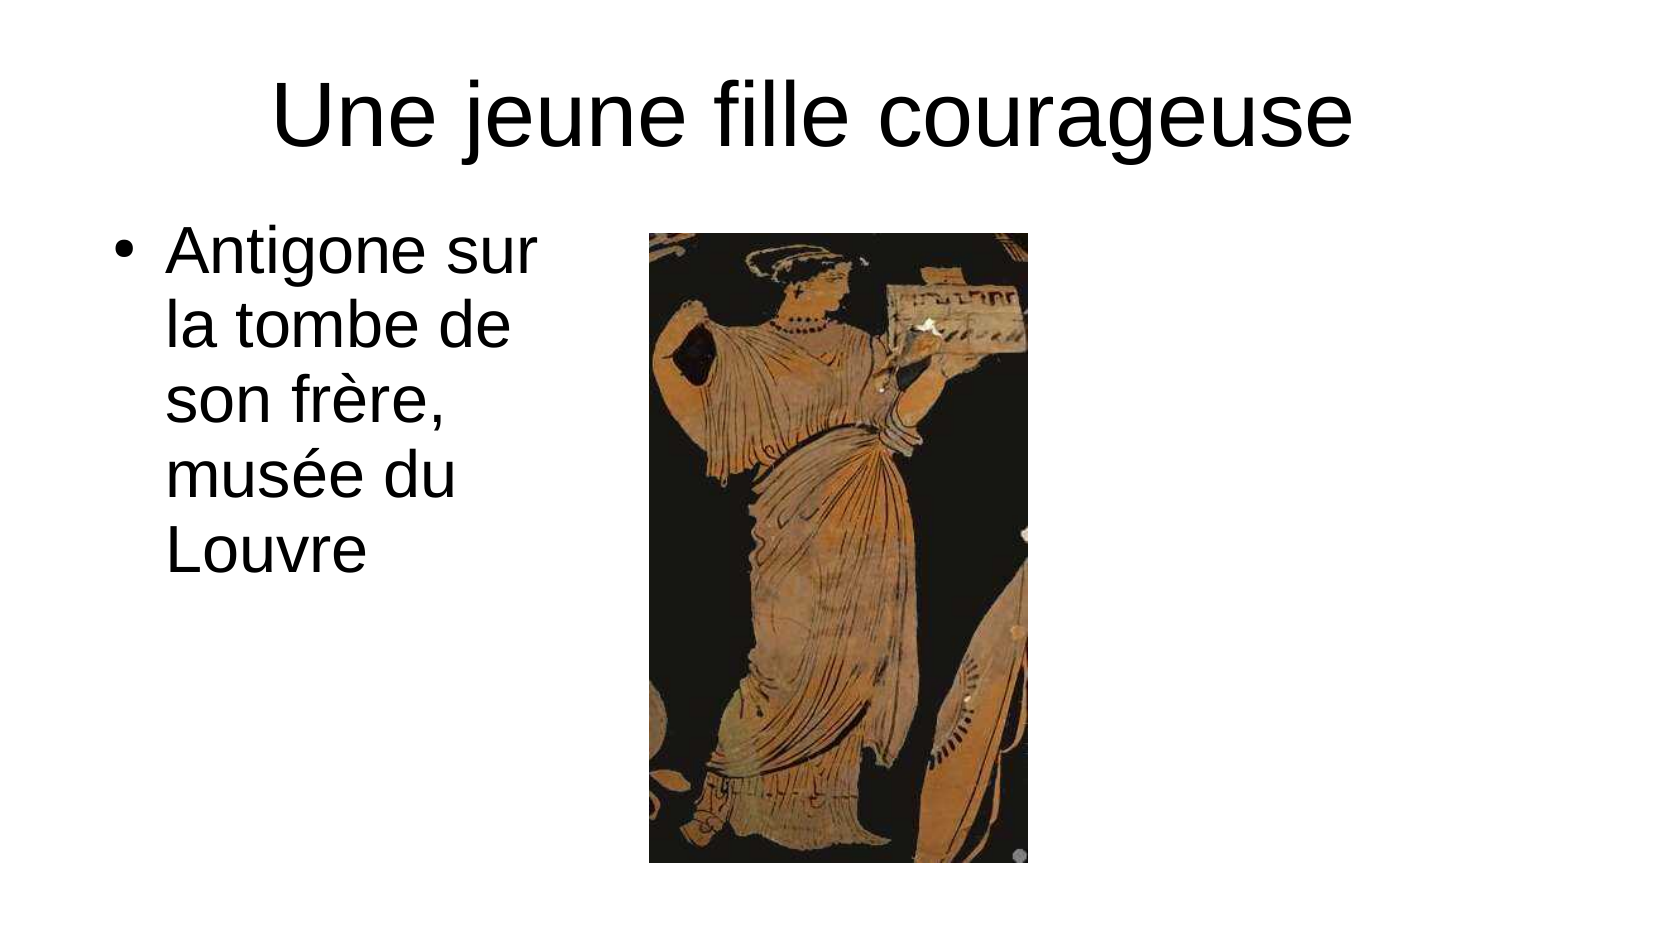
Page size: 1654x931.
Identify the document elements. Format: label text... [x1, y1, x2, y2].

picture [649, 233, 1028, 863]
title Une jeune fille courageuse [82, 37, 1571, 193]
list Antigone sur la tombe de son frère, musée du Louvre [94, 212, 544, 753]
